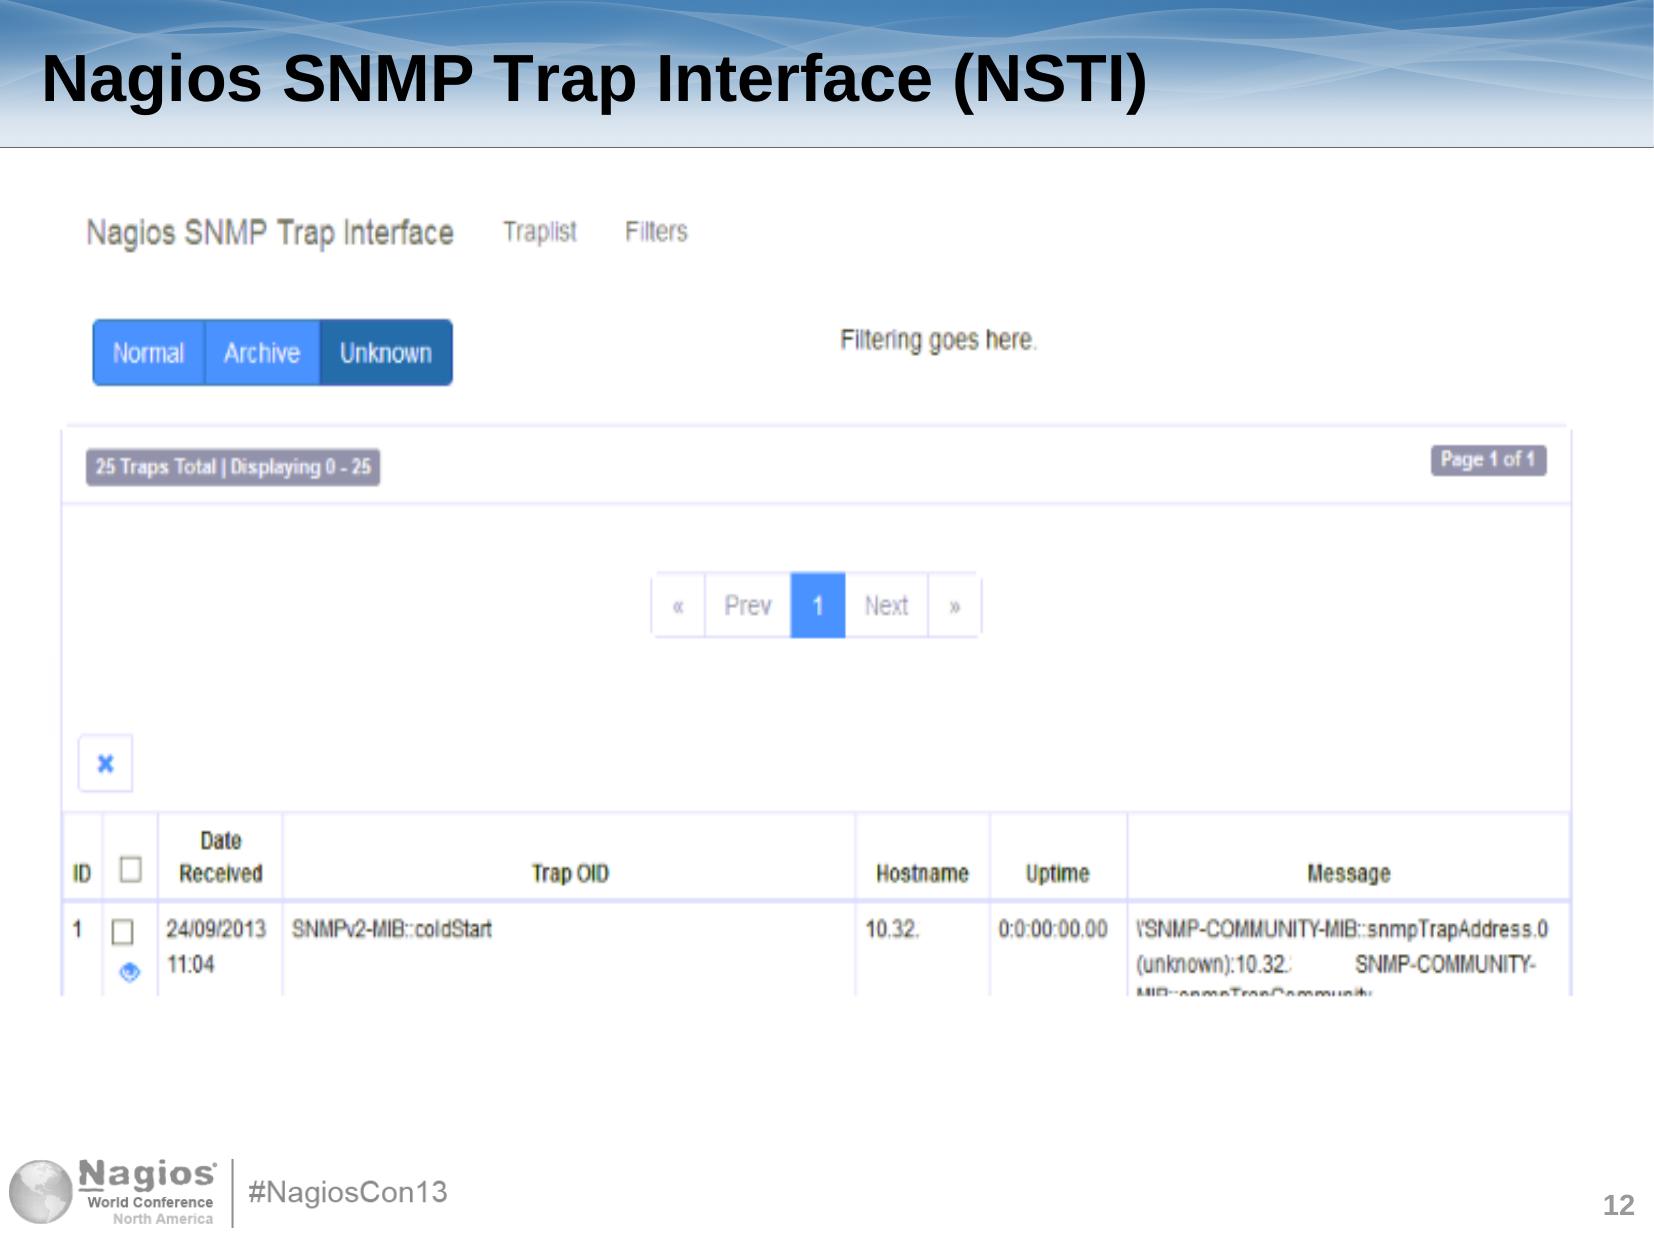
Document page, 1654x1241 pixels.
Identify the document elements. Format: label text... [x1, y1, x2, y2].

picture [0, 0, 1654, 147]
picture [9, 1159, 453, 1228]
picture [48, 204, 1599, 1092]
title Nagios SNMP Trap Interface (NSTI) [41, 29, 1248, 127]
